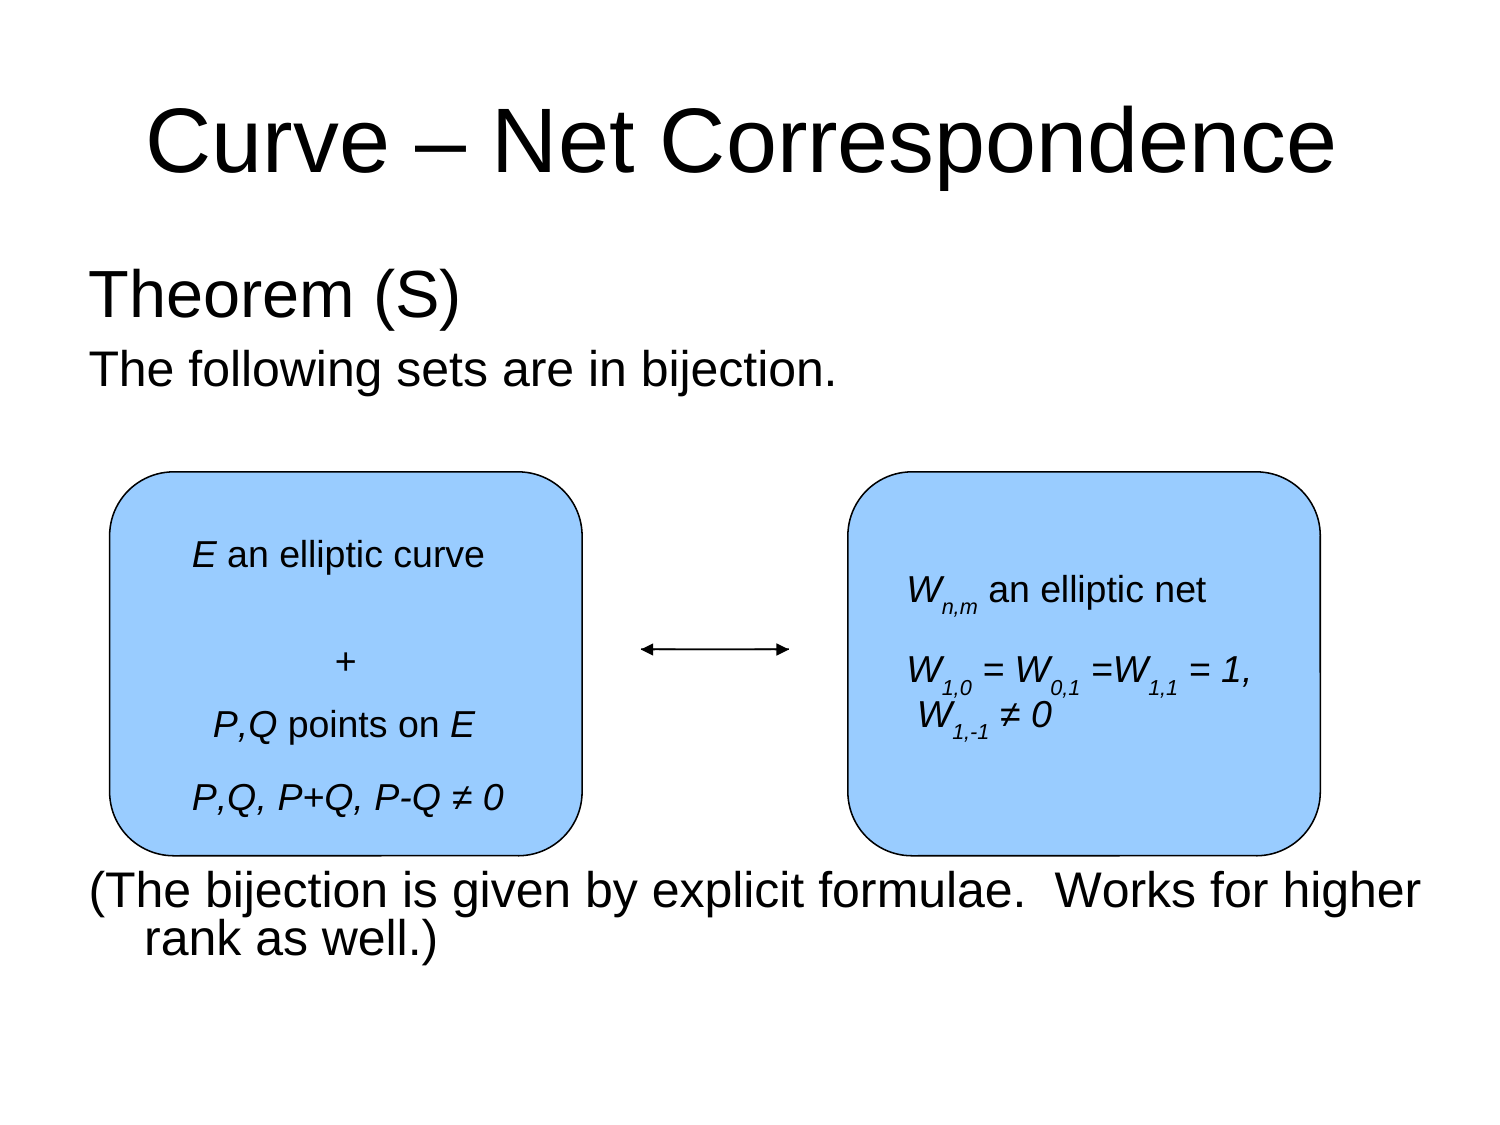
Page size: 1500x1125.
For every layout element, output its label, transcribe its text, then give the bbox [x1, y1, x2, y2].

list Theorem (S)‏ The following sets are in bijection. (The bijection is given by explicit formulae. Works for higher rank as well.)‏ [88, 265, 1439, 1095]
text_box Wn,m an elliptic net W1,0 = W0,1 =W1,1 = 1, W1,-1 ≠ 0 [891, 560, 1268, 789]
text_box P,Q points on E P,Q, P+Q, P-Q ≠ 0 [177, 700, 519, 857]
text_box [847, 471, 1321, 856]
text_box + [109, 471, 583, 856]
title Curve – Net Correspondence [67, 59, 1418, 232]
text_box E an elliptic curve [177, 531, 501, 598]
